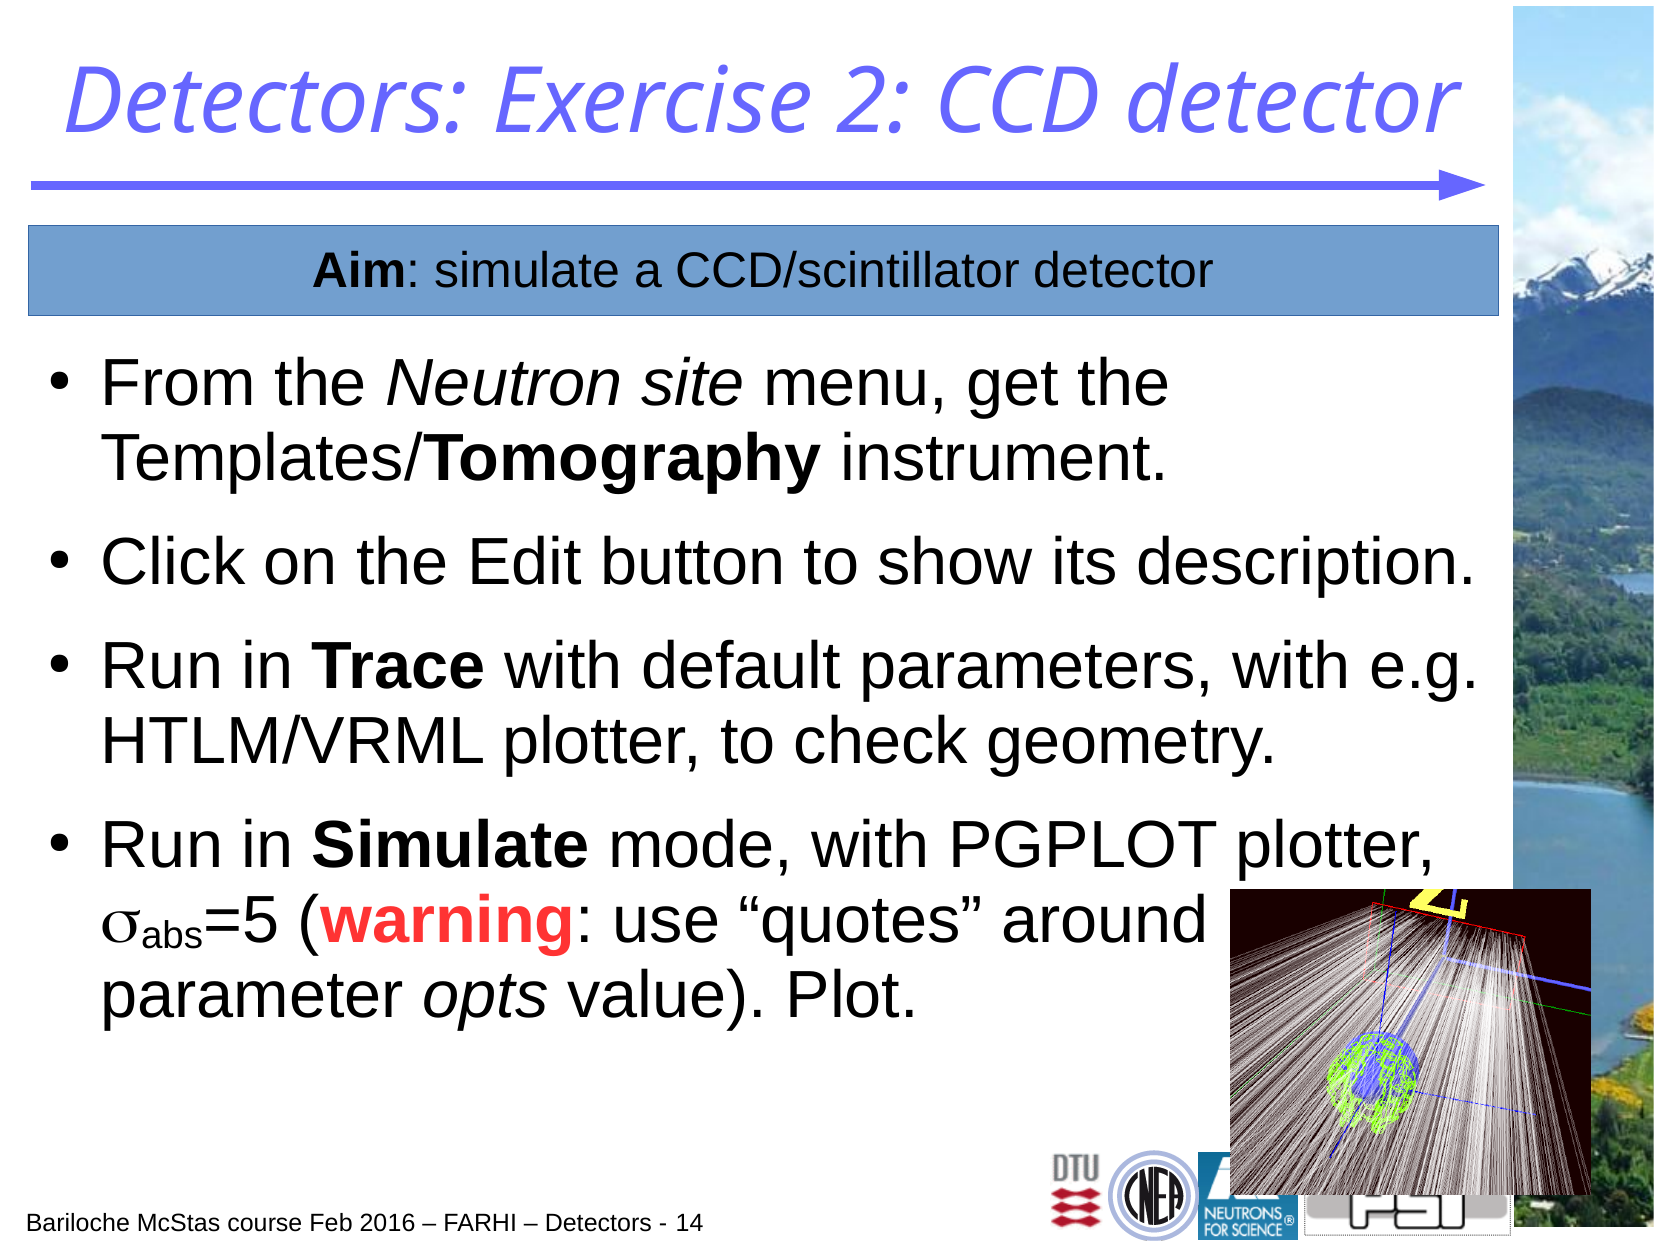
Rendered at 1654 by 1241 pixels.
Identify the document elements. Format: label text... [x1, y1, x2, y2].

picture [1108, 6, 1654, 1241]
text_box Aim: simulate a CCD/scintillator detector [28, 225, 1499, 316]
list From the Neutron site menu, get the Templates/Tomography instrument. Click on the Edit button to show its description. Run in Trace with default parameters, with e.g. HTLM/VRML plotter, to check geometry. Run in Simulate mode, with PGPLOT plotter, sabs=5 (warning: use “quotes” around parameter opts value). Plot. [30, 345, 1501, 1141]
title Detectors: Exercise 2: CCD detector [17, 31, 1506, 163]
picture [1050, 1152, 1103, 1230]
